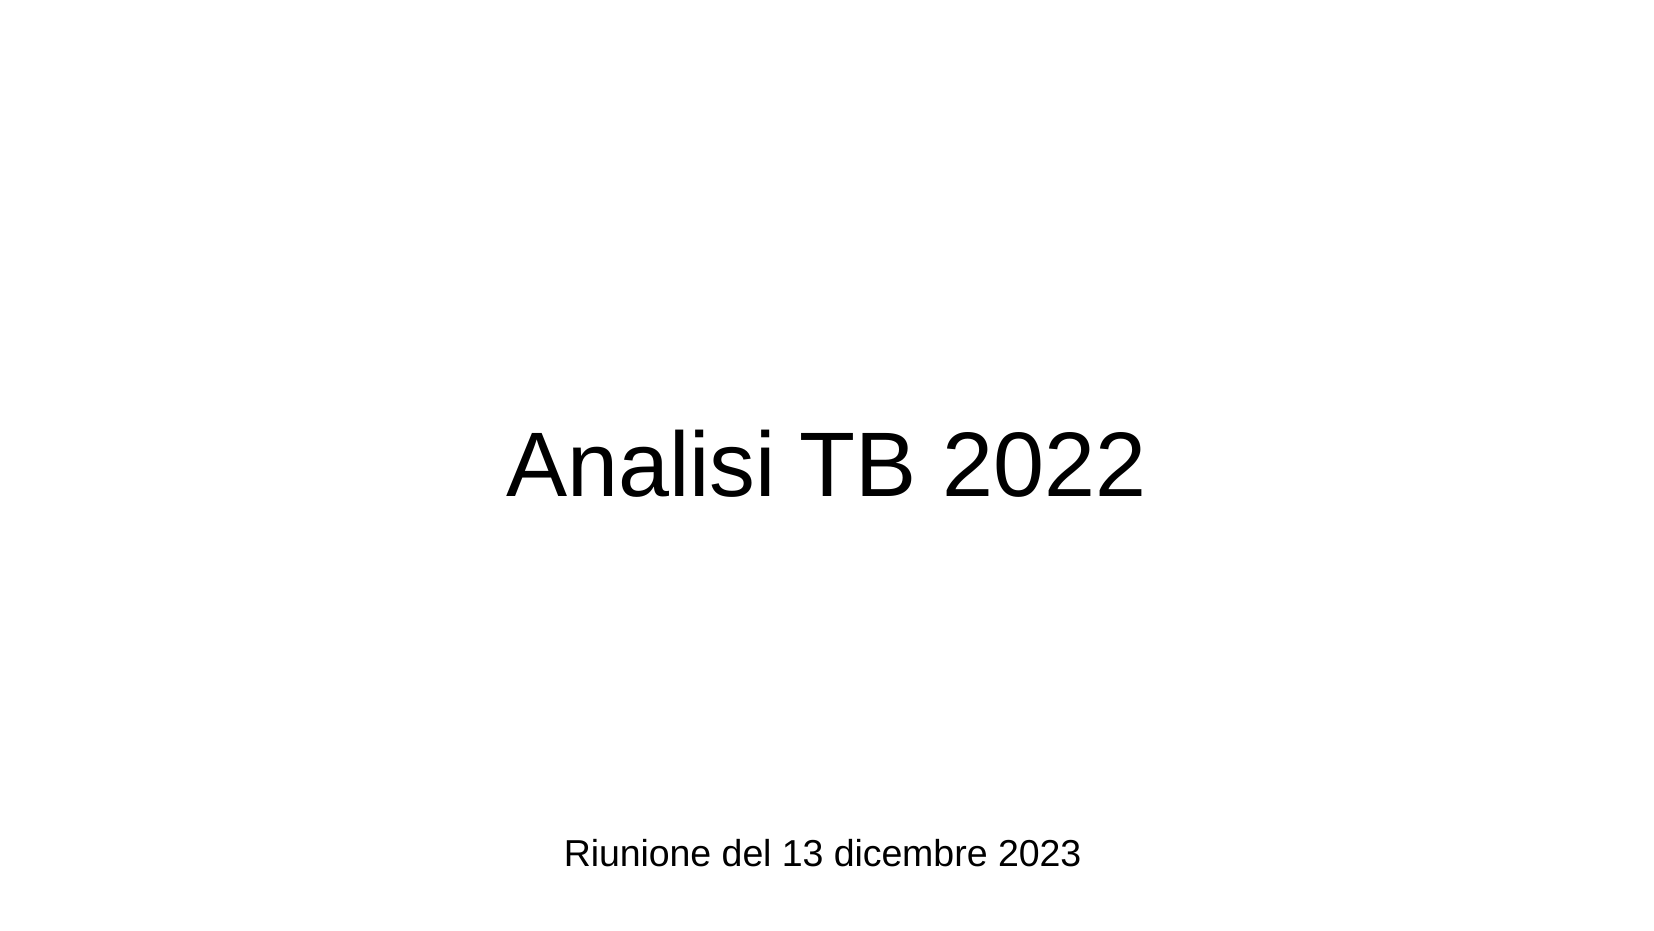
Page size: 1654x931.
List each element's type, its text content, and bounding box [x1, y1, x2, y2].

text_box Riunione del 13 dicembre 2023 [549, 825, 1105, 882]
title Analisi TB 2022 [82, 387, 1571, 543]
